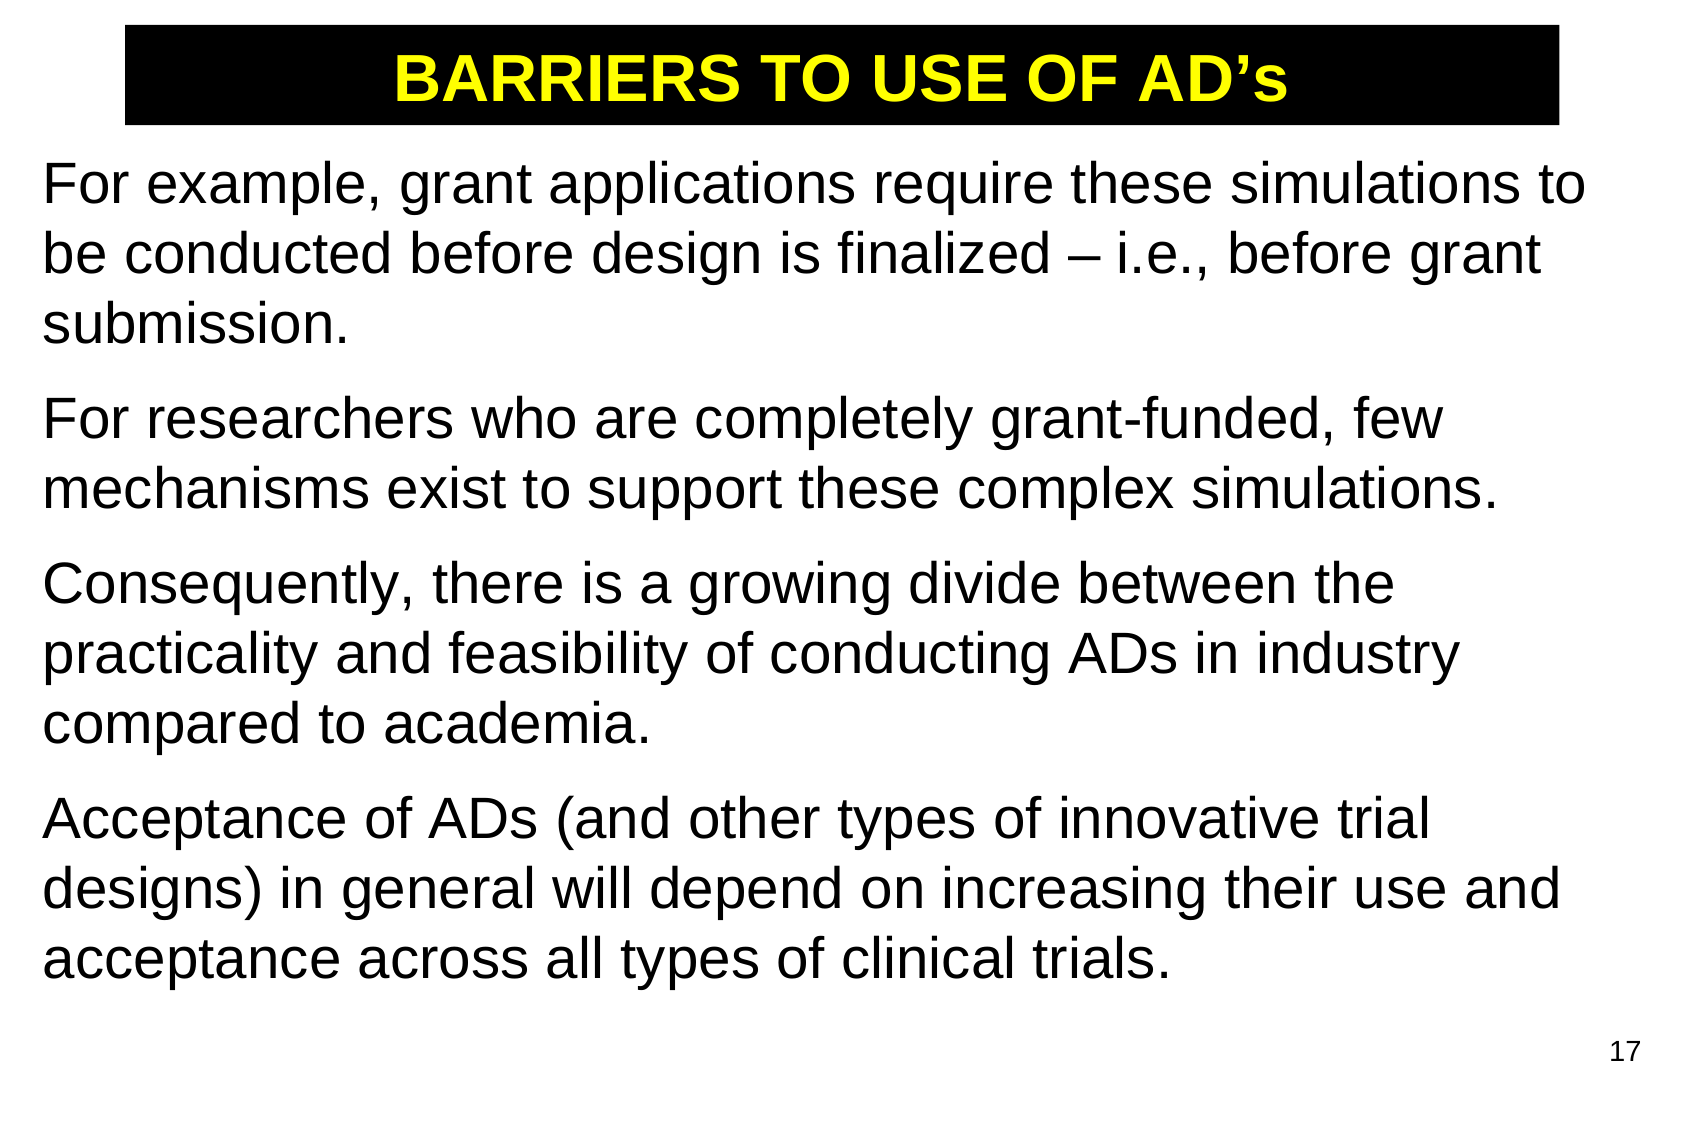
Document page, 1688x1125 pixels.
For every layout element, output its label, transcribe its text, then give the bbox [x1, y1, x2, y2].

title BARRIERS TO USE OF AD’s [125, 24, 1560, 126]
text_box <number> [1343, 1025, 1657, 1101]
text_box For example, grant applications require these simulations to be conducted before design is finalized – i.e., before grant submission. For researchers who are completely grant-funded, few mechanisms exist to support these complex simulations. Consequently, there is a growing divide between the practicality and feasibility of conducting ADs in industry compared to academia. Acceptance of ADs (and other types of innovative trial designs) in general will depend on increasing their use and acceptance across all types of clinical trials. [28, 137, 1657, 998]
